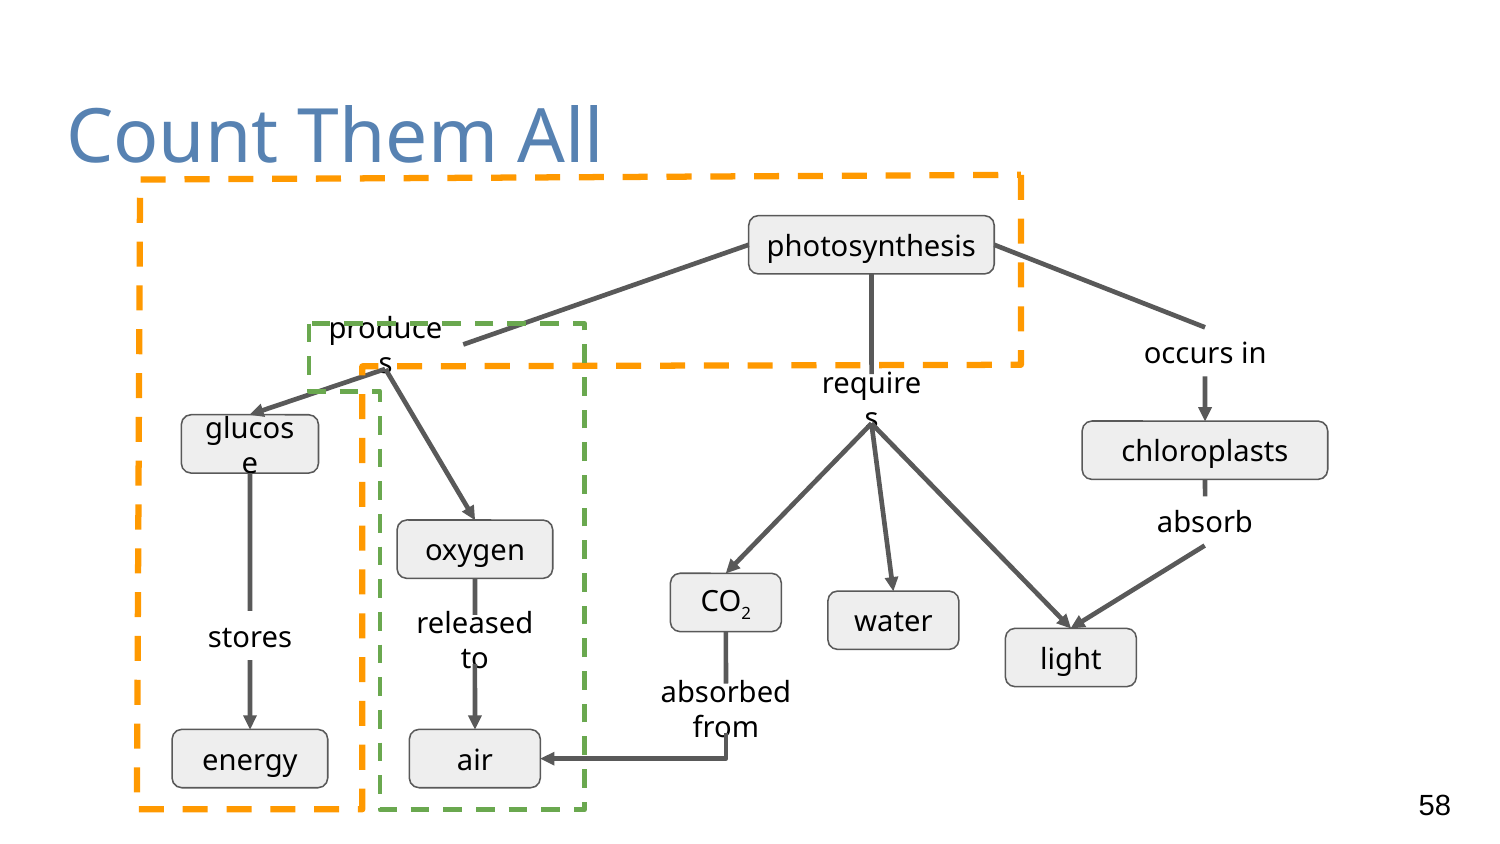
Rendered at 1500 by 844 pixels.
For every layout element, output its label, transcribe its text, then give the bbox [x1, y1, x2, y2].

text_box energy [172, 729, 328, 788]
text_box light [1005, 628, 1137, 687]
text_box released to [384, 614, 566, 664]
text_box produces [307, 319, 464, 370]
text_box absorbed from [608, 683, 844, 733]
title Count Them All [51, 72, 1449, 167]
text_box photosynthesis [748, 215, 995, 274]
text_box glucose [181, 414, 319, 474]
text_box air [409, 729, 541, 788]
text_box occurs in [1127, 327, 1283, 377]
text_box requires [802, 374, 941, 424]
text_box absorb [1136, 496, 1274, 546]
text_box chloroplasts [1082, 421, 1328, 480]
text_box CO2 [670, 573, 782, 632]
text_box water [827, 591, 959, 650]
text_box oxygen [397, 519, 553, 579]
text_box stores [172, 610, 328, 661]
